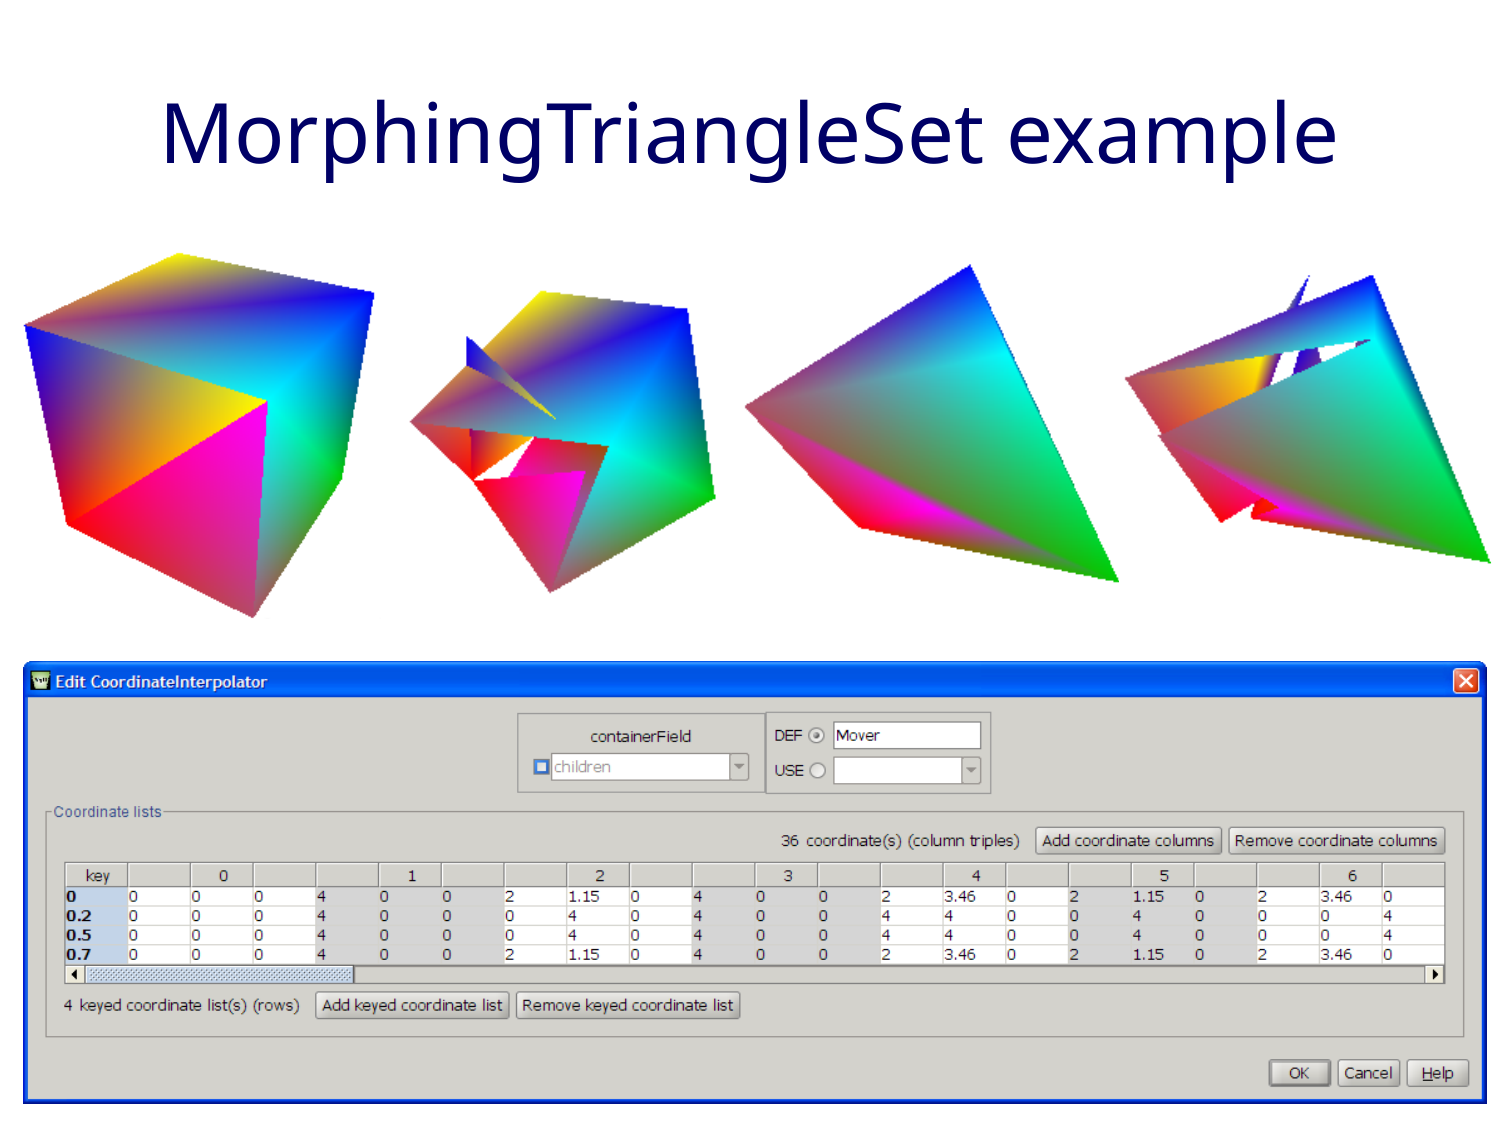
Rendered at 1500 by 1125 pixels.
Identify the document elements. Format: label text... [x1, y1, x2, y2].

picture [18, 230, 381, 619]
title MorphingTriangleSet example [112, 44, 1388, 218]
picture [23, 661, 1487, 1104]
picture [402, 244, 1492, 602]
